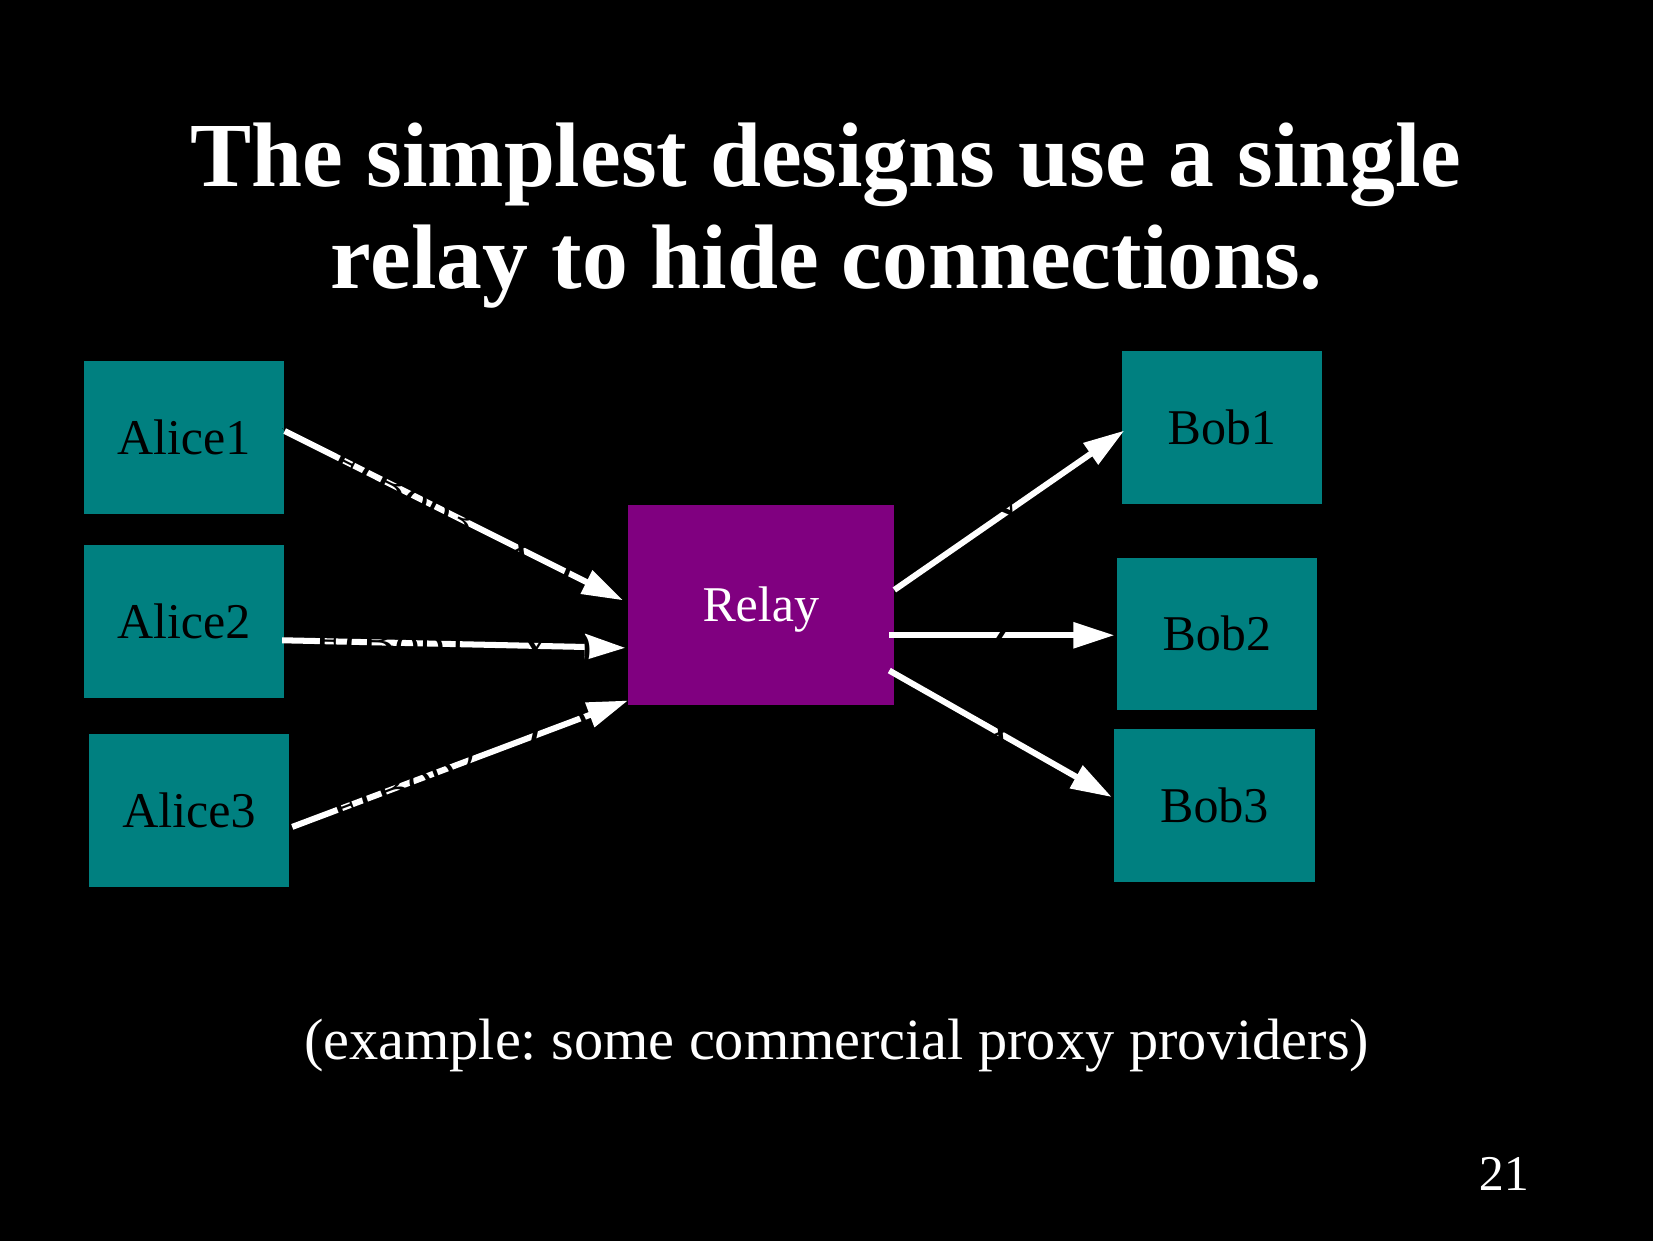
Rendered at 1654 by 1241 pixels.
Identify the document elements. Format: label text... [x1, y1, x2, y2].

text_box Alice2 [83, 544, 285, 699]
text_box Relay [627, 504, 895, 706]
title The simplest designs use a single relay to hide connections. [121, 86, 1534, 327]
text_box Bob1 [1121, 350, 1323, 505]
text_box (example: some commercial proxy providers) [304, 1007, 1370, 1079]
text_box Bob2 [1116, 557, 1318, 711]
text_box Alice1 [83, 360, 285, 515]
text_box Alice3 [88, 733, 290, 888]
text_box Bob3 [1113, 728, 1316, 883]
